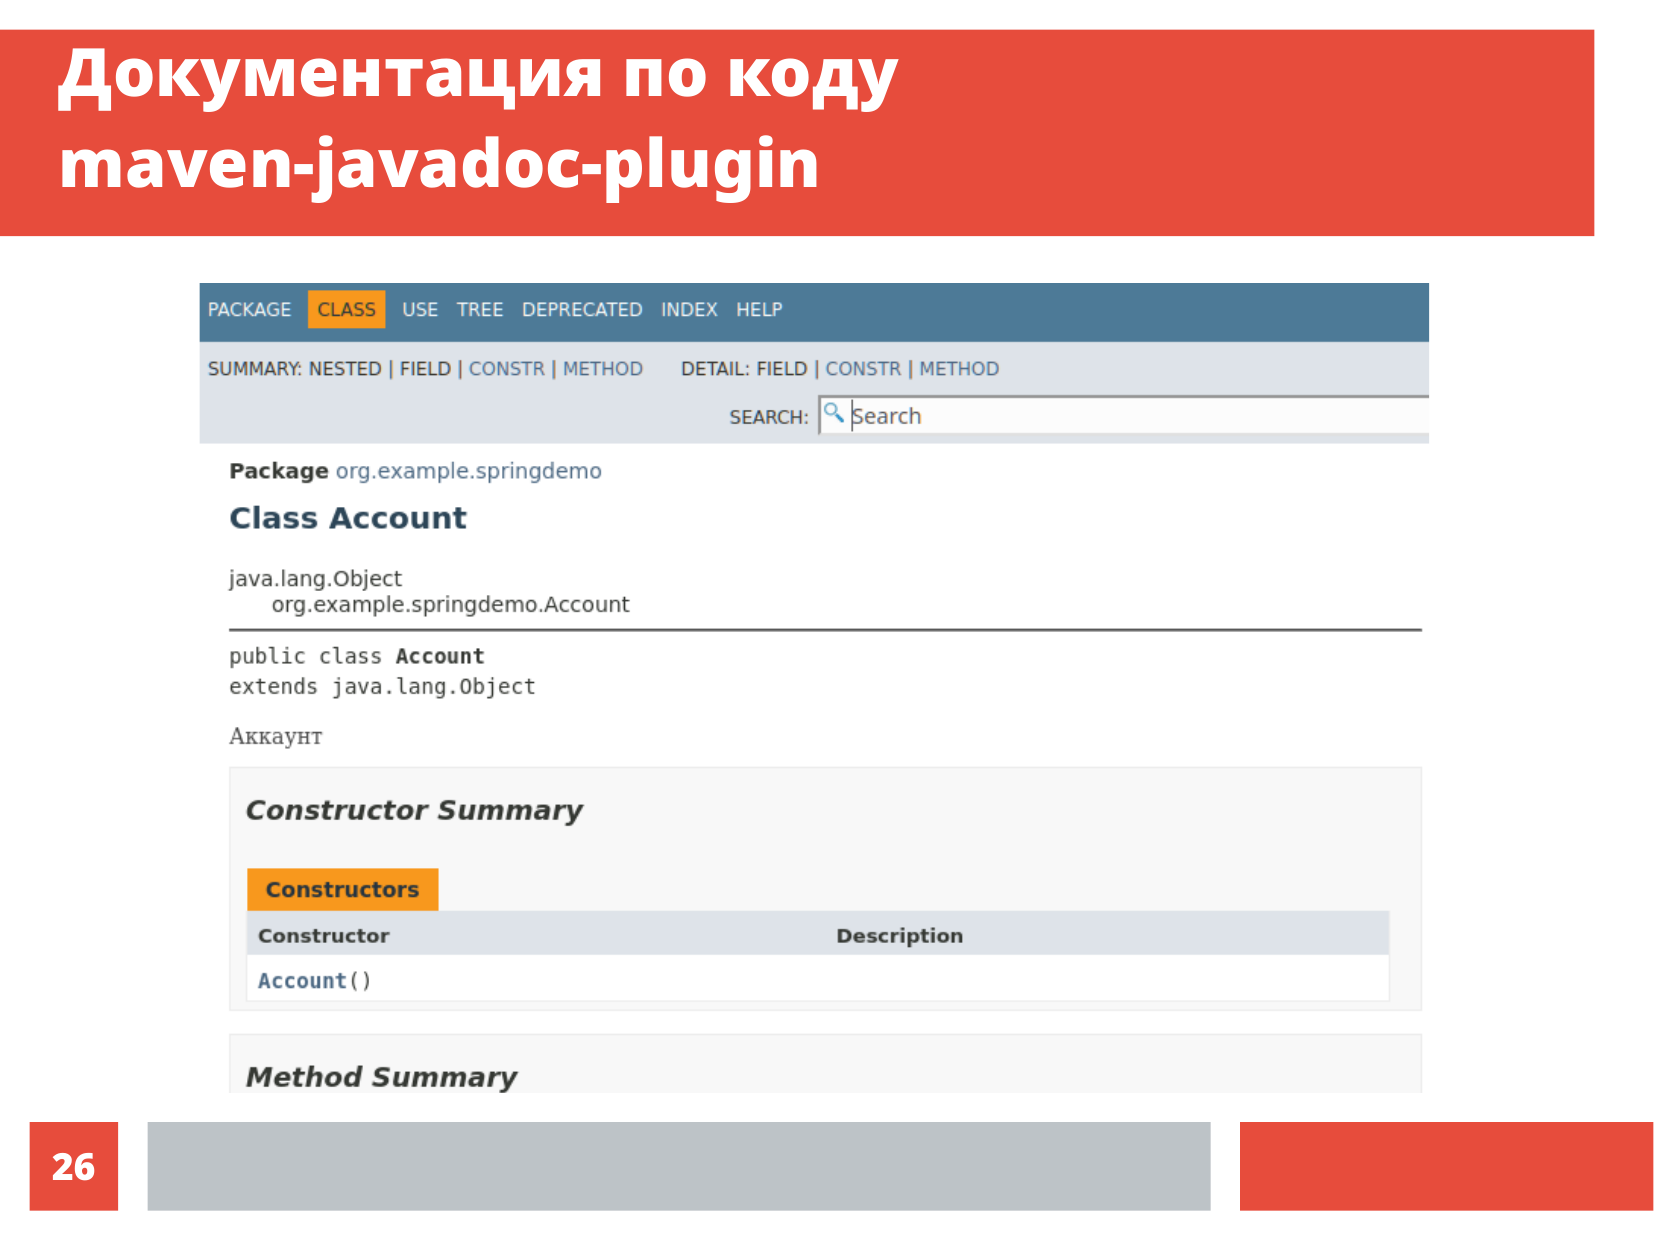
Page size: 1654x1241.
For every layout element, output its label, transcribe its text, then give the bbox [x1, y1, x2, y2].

title Документация по коду maven-javadoc-plugin [59, 59, 1595, 207]
picture [199, 283, 1430, 1093]
